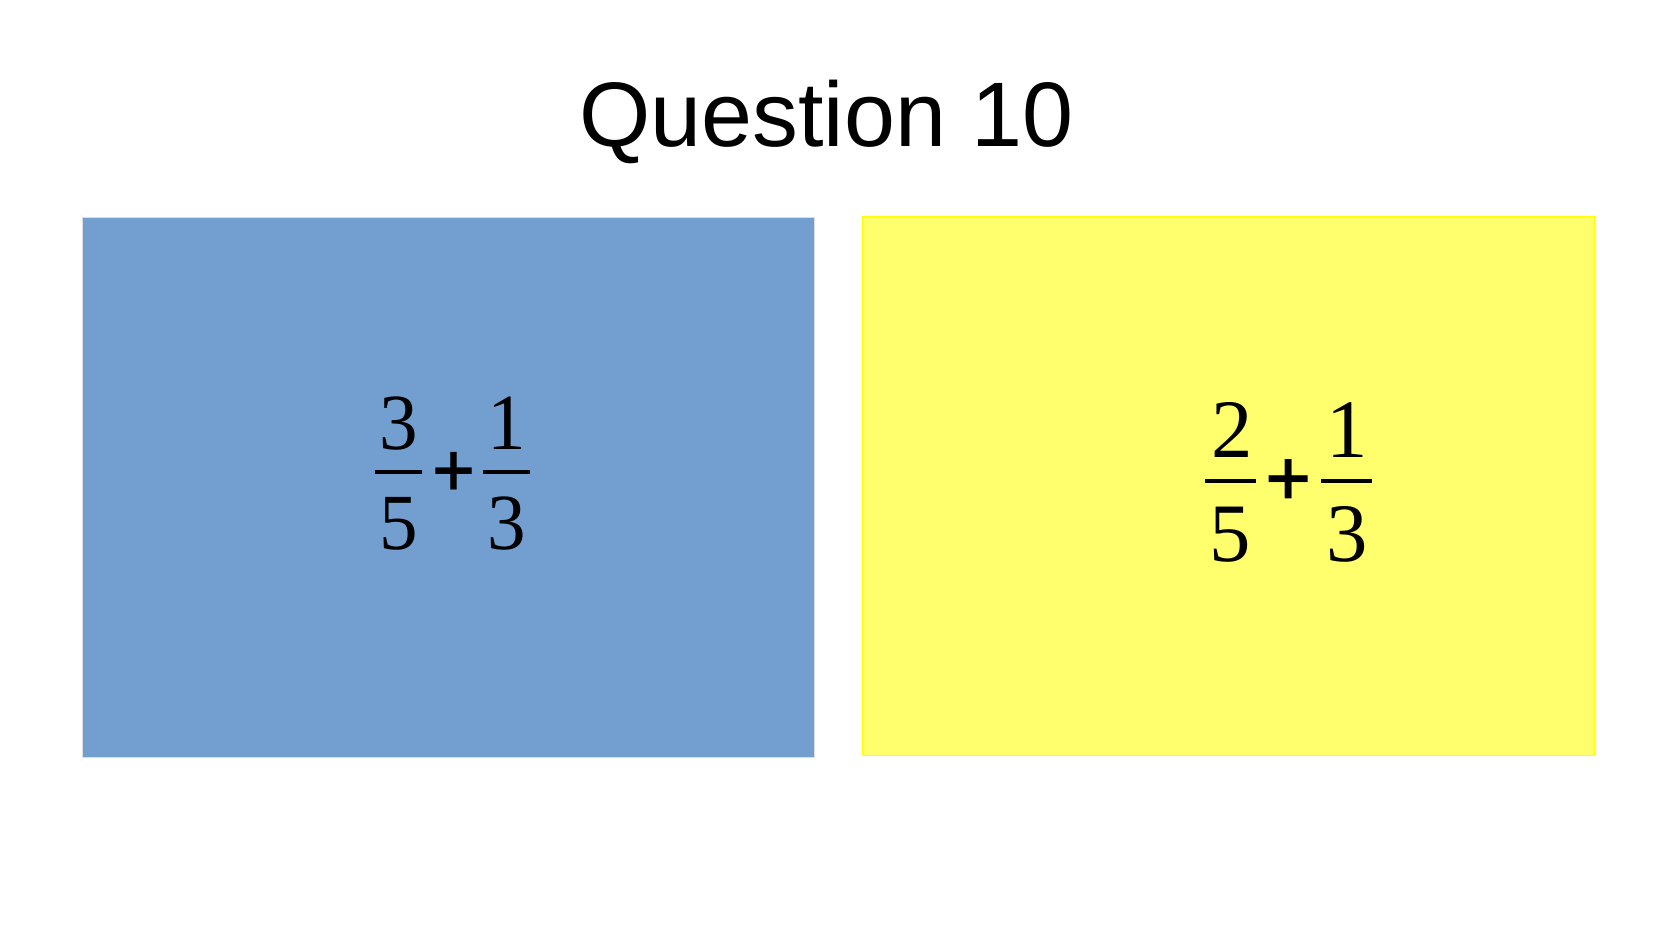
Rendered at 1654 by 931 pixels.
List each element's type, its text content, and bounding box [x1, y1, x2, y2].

text_box [82, 217, 815, 758]
title Question 10 [82, 37, 1571, 193]
text_box [862, 216, 1595, 756]
chart [85, 213, 97, 302]
chart [366, 377, 540, 566]
chart [1195, 382, 1382, 579]
